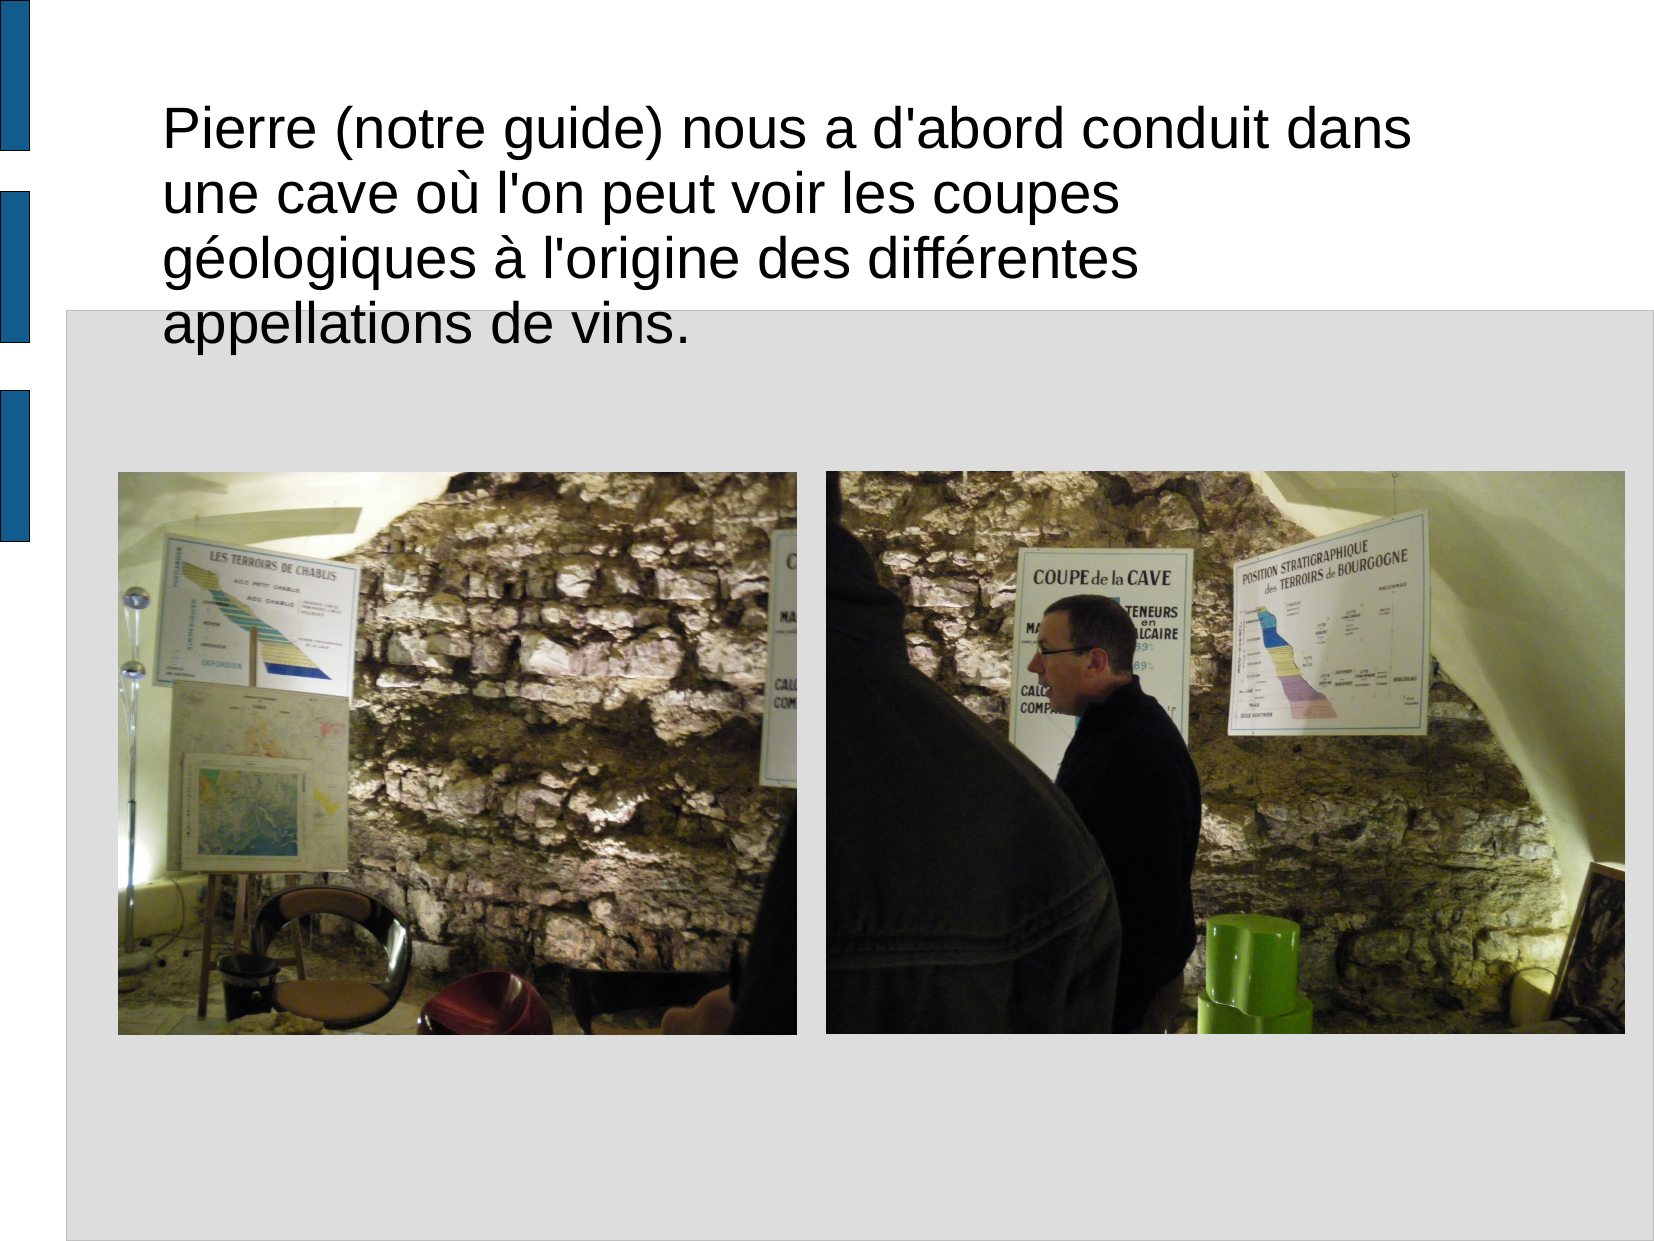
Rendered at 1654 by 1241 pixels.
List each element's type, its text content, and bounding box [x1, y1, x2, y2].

text_box Pierre (notre guide) nous a d'abord conduit dans une cave où l'on peut voir les coupes géologiques à l'origine des différentes appellations de vins. [147, 88, 1447, 363]
picture [118, 472, 797, 1035]
picture [826, 471, 1625, 1034]
